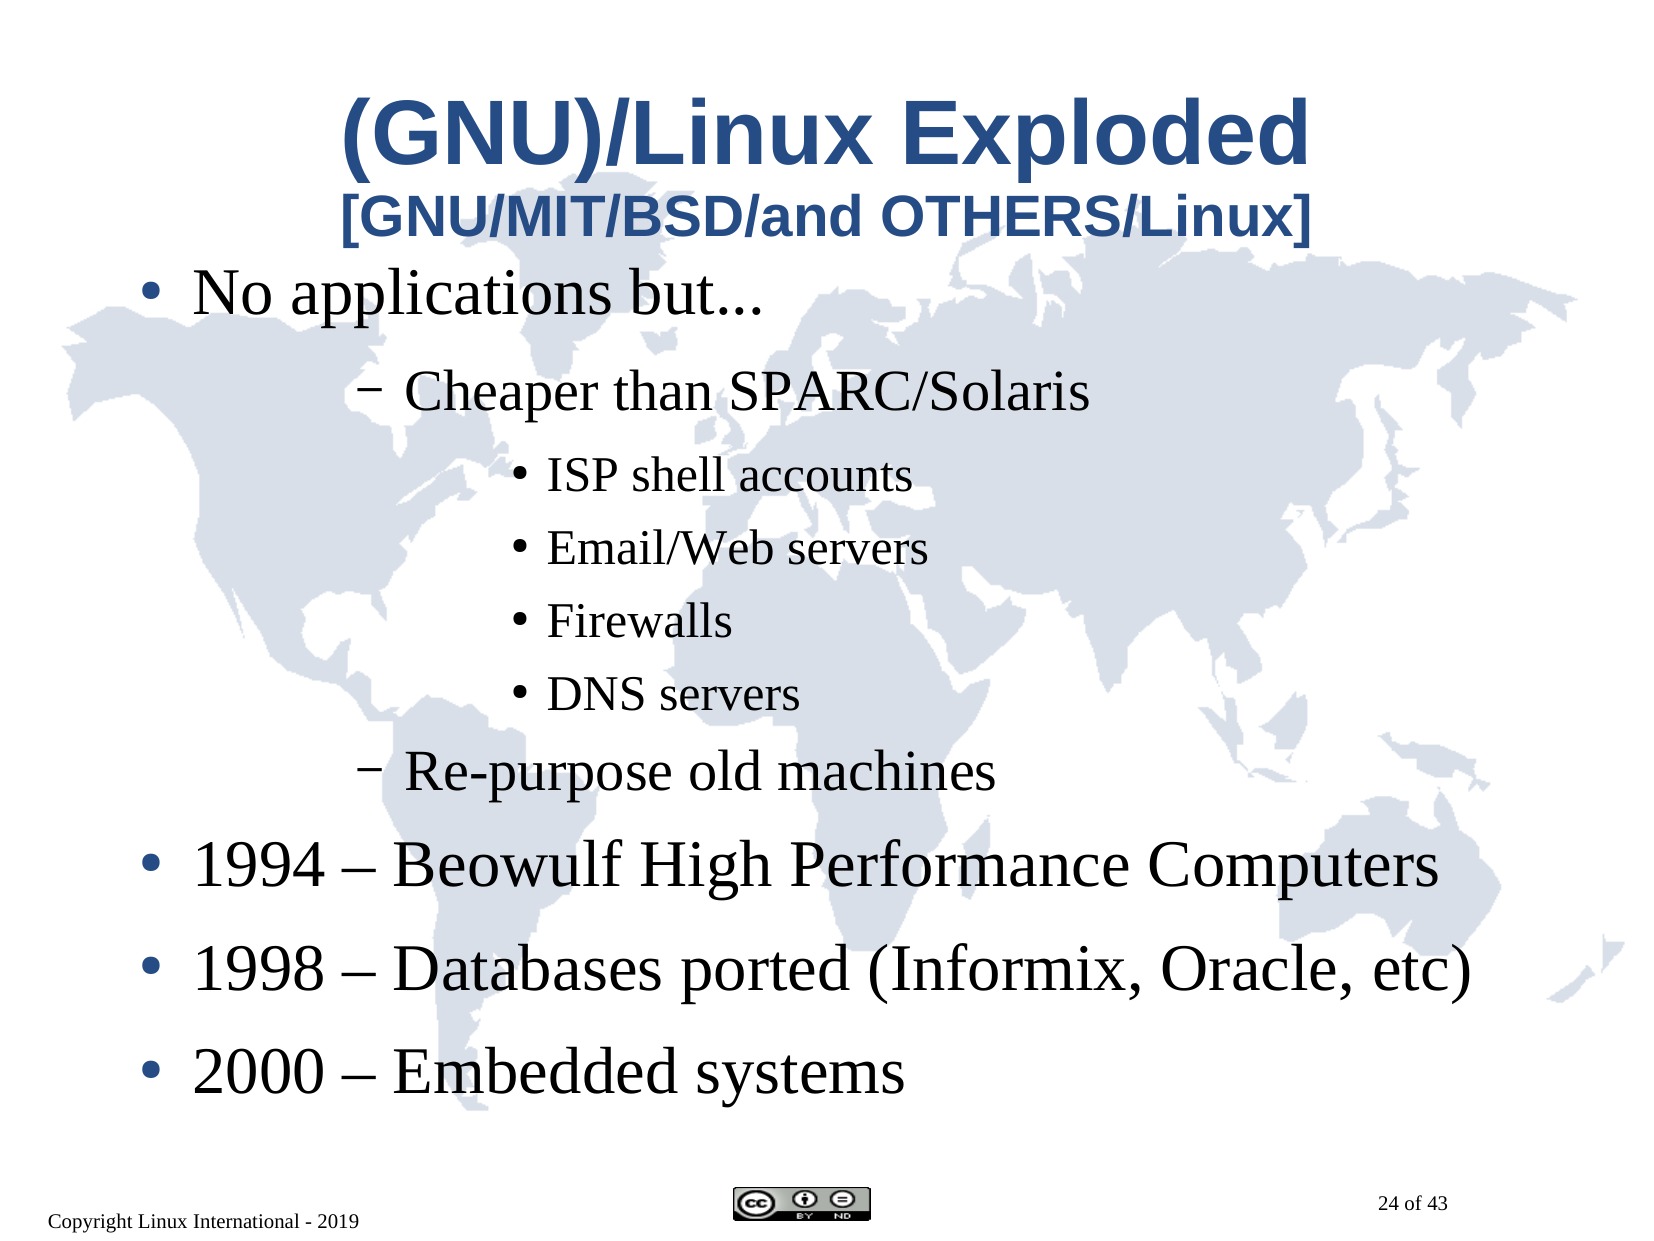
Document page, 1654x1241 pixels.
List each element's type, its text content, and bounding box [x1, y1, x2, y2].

picture [37, 91, 1653, 1147]
title (GNU)/Linux Exploded [GNU/MIT/BSD/and OTHERS/Linux] [121, 75, 1533, 255]
picture [733, 1187, 871, 1221]
list No applications but... Cheaper than SPARC/Solaris ISP shell accounts Email/Web servers Firewalls DNS servers Re-purpose old machines 1994 – Beowulf High Performance Computers 1998 – Databases ported (Informix, Oracle, etc) 2000 – Embedded systems [121, 255, 1533, 1109]
